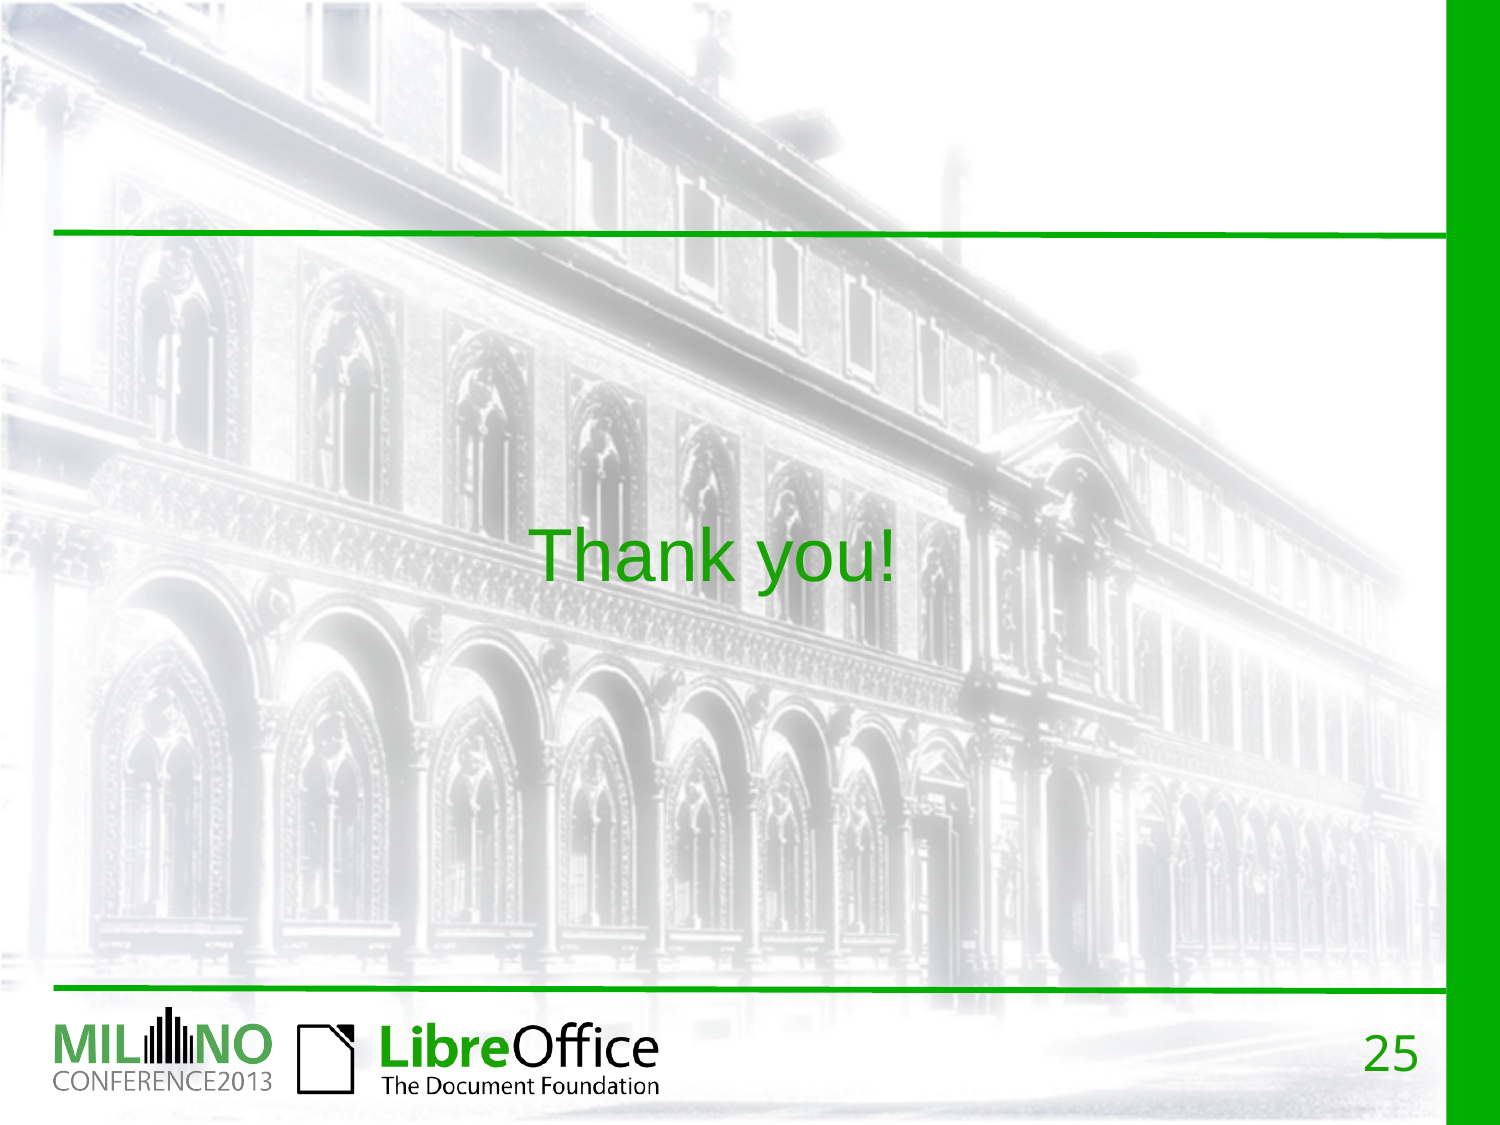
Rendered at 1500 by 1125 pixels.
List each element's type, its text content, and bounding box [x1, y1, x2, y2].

title Thank you! [37, 461, 1388, 650]
picture [0, 1, 1446, 1125]
